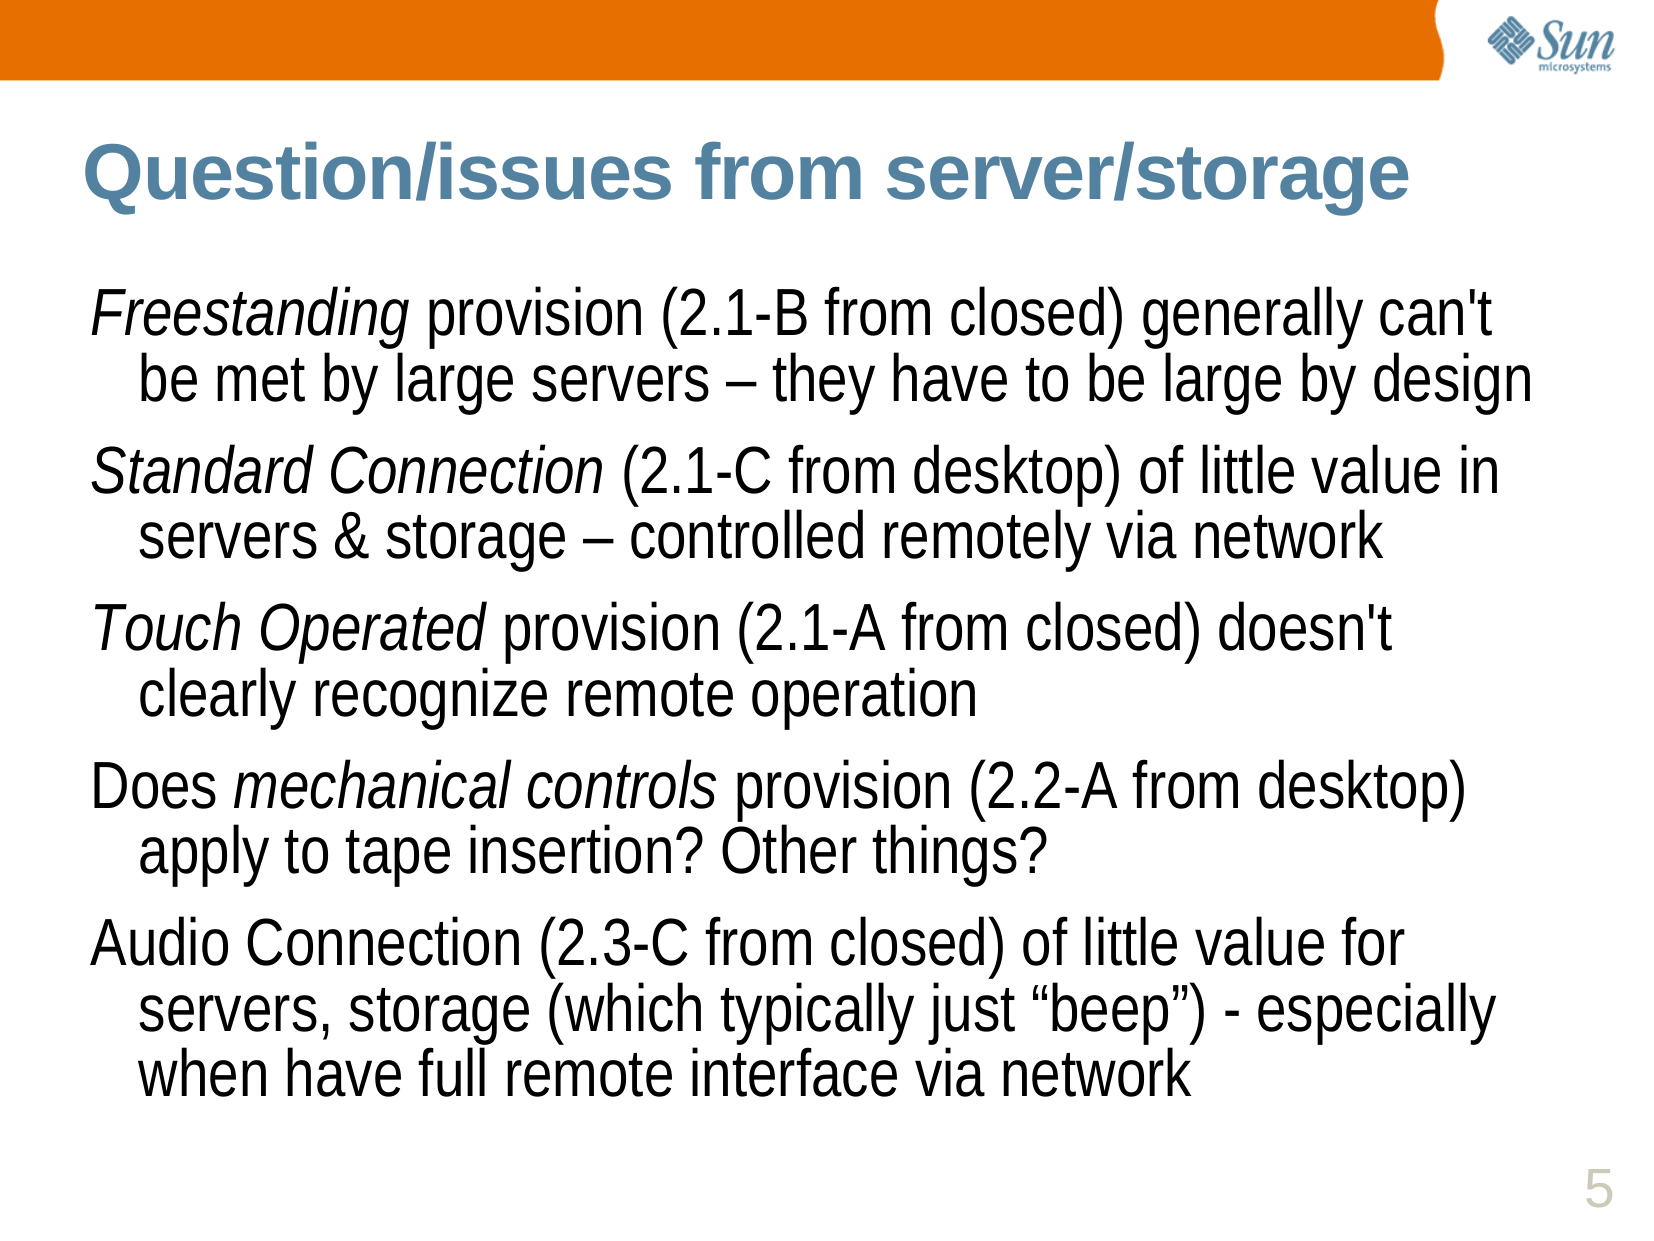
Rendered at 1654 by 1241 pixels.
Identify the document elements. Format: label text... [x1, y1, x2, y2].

picture [0, 0, 1654, 83]
title Question/issues from server/storage [82, 135, 1585, 251]
list Freestanding provision (2.1-B from closed) generally can't be met by large servers – they have to be large by design Standard Connection (2.1-C from desktop) of little value in servers & storage – controlled remotely via network Touch Operated provision (2.1-A from closed) doesn't clearly recognize remote operation Does mechanical controls provision (2.2-A from desktop) apply to tape insertion? Other things? Audio Connection (2.3-C from closed) of little value for servers, storage (which typically just “beep”) - especially when have full remote interface via network [71, 283, 1545, 1123]
